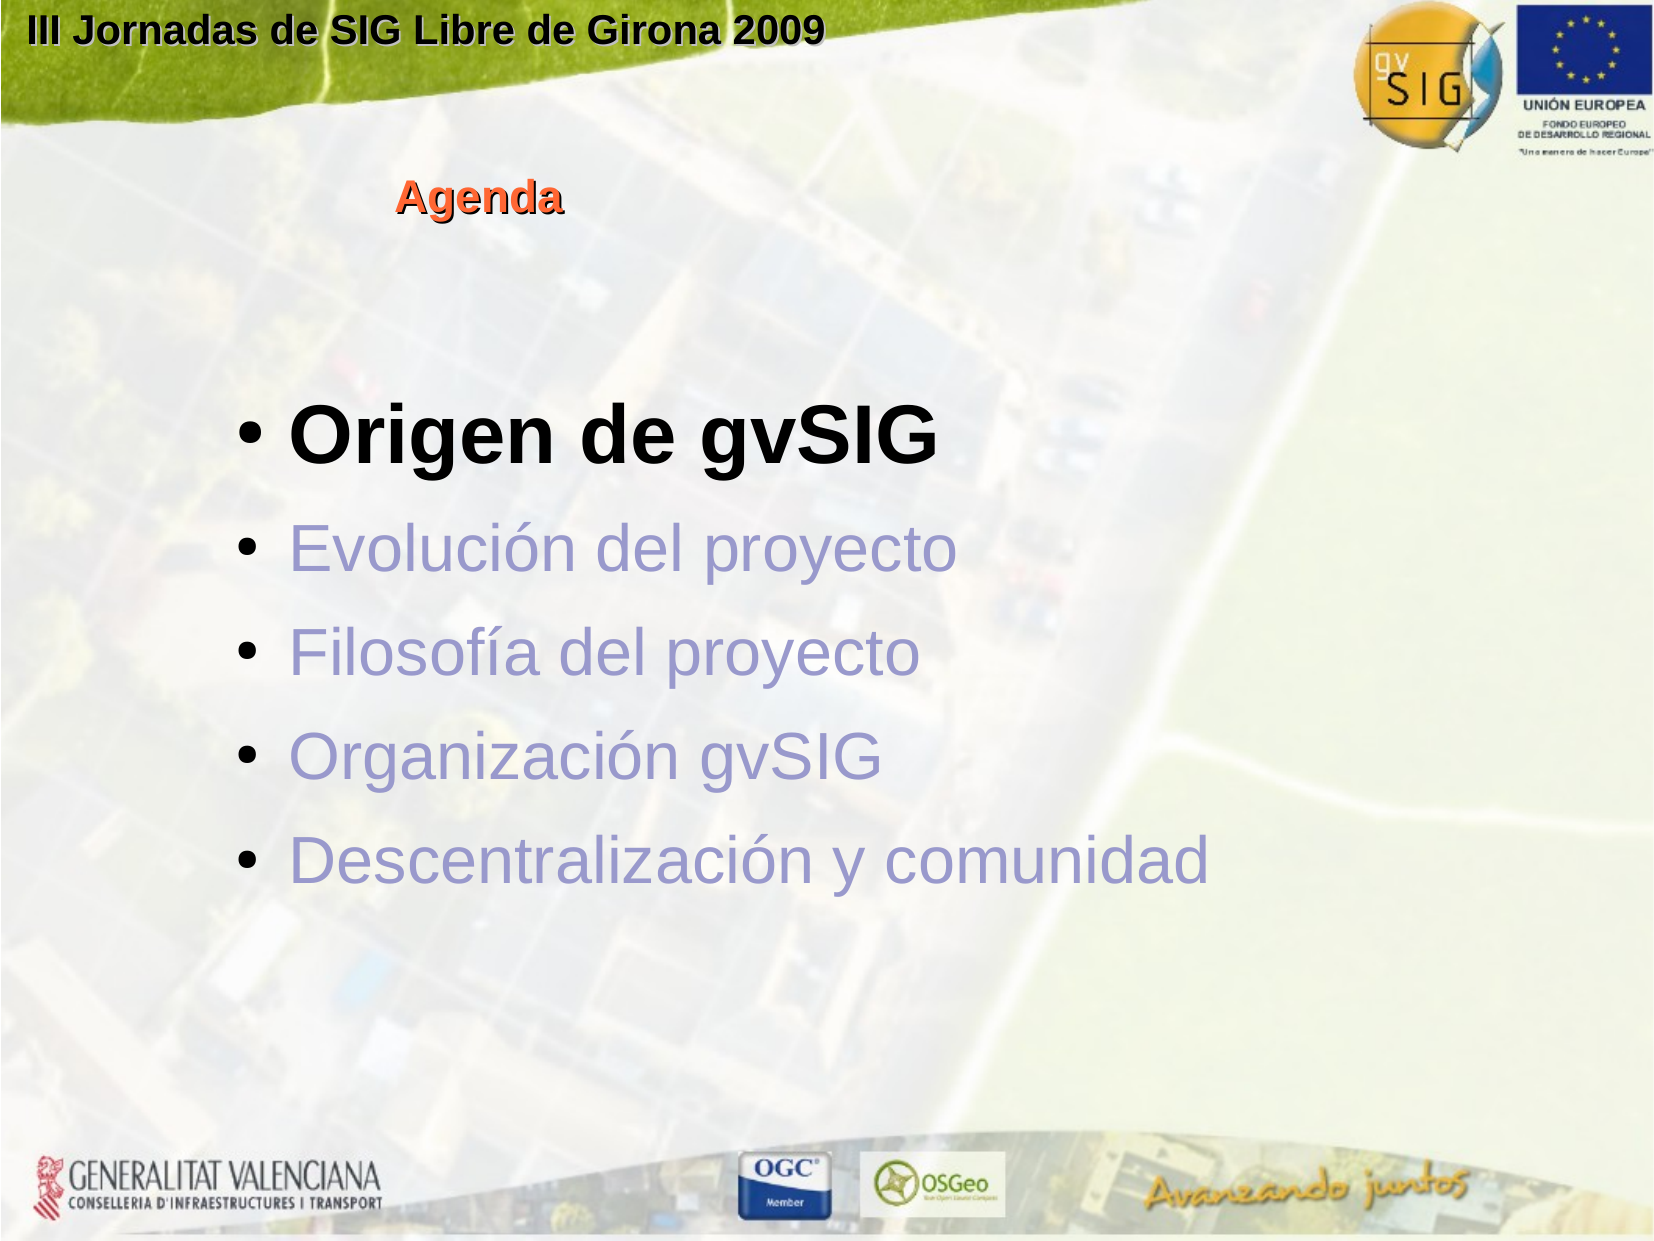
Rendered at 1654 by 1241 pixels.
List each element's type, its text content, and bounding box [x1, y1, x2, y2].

picture [1, 0, 1654, 1241]
text_box Agenda [380, 163, 578, 231]
list Origen de gvSIG Evolución del proyecto Filosofía del proyecto Organización gvSIG Descentralización y comunidad [217, 388, 1534, 969]
